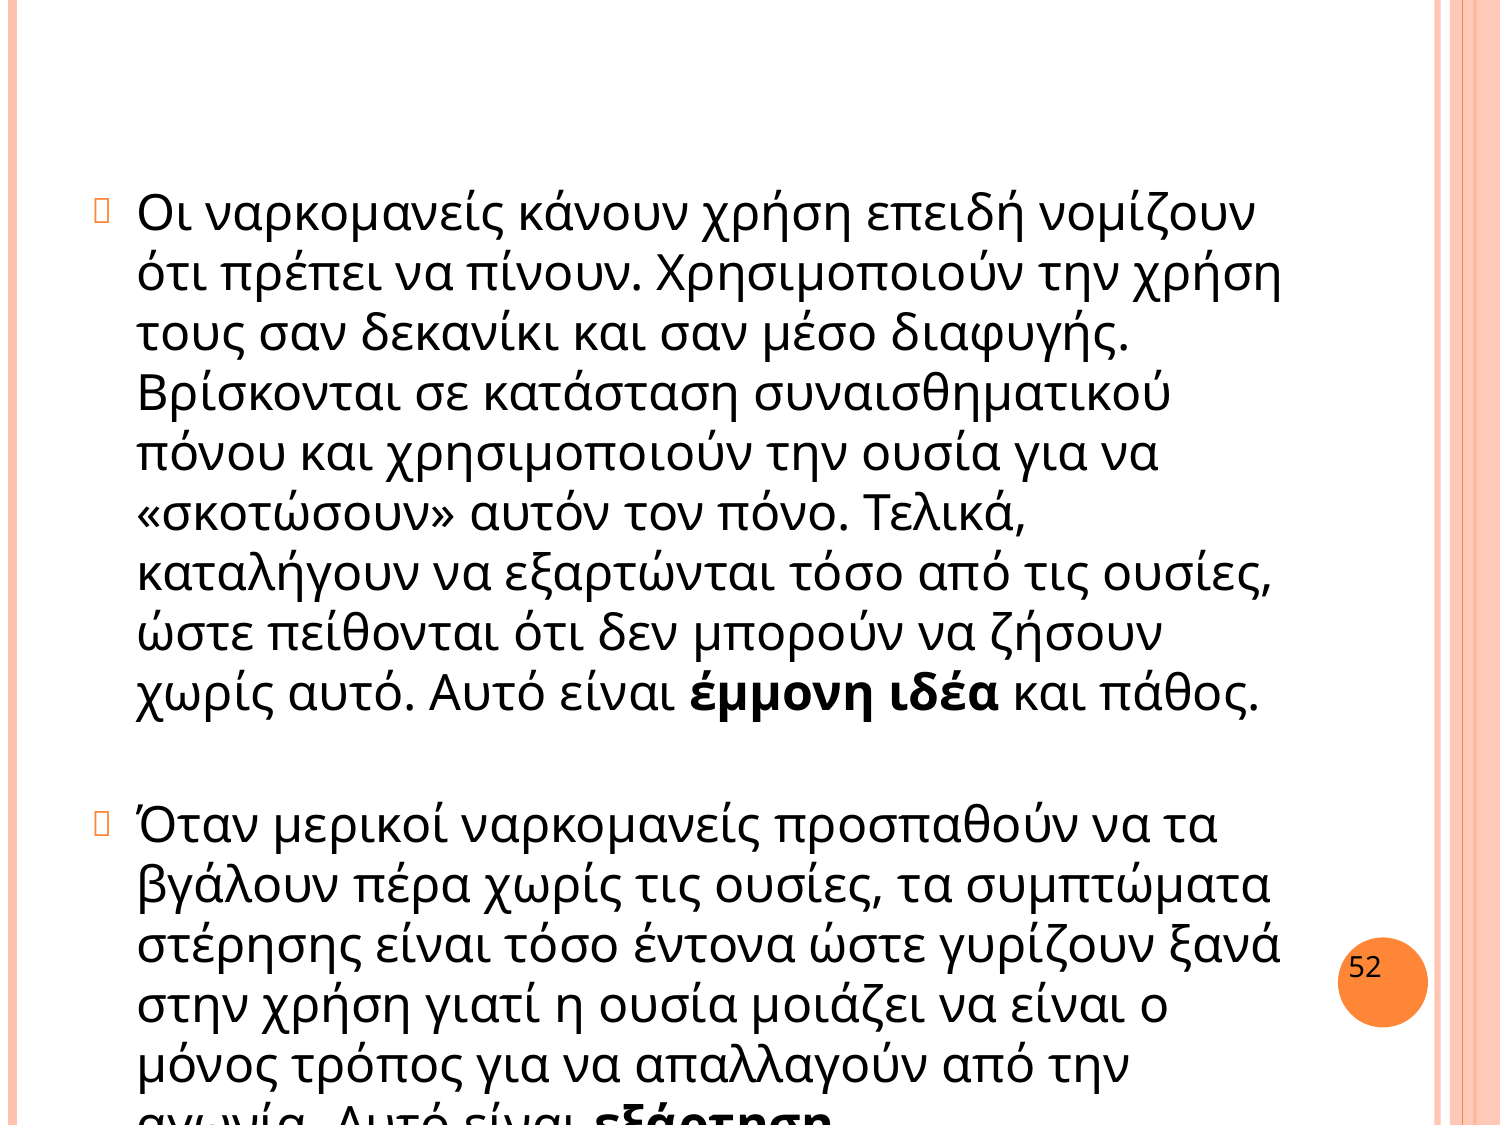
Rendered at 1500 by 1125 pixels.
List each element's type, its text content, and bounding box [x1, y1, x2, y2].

slide_number <αριθμός> [1333, 940, 1434, 1027]
list Οι ναρκομανείς κάνουν χρήση επειδή νομίζουν ότι πρέπει να πίνουν. Χρησιμοποιούν την χρήση τους σαν δεκανίκι και σαν μέσο διαφυγής. Βρίσκονται σε κατάσταση συναισθηματικού πόνου και χρησιμοποιούν την ουσία για να «σκοτώσουν» αυτόν τον πόνο. Τελικά, καταλήγουν να εξαρτώνται τόσο από τις ουσίες, ώστε πείθονται ότι δεν μπορούν να ζήσουν χωρίς αυτό. Αυτό είναι έμμονη ιδέα και πάθος. Όταν μερικοί ναρκομανείς πρoσπαθoύν να τα βγάλουν πέρα χωρίς τις ουσίες, τα συμπτώματα στέρησης είναι τόσο έντονα ώστε γυρίζουν ξανά στην χρήση γιατί η ουσία μοιάζει να είναι ο μόνος τρόπος για να απαλλαγούν από την αγωνία. Αυτό είναι εξάρτηση. [76, 172, 1302, 973]
